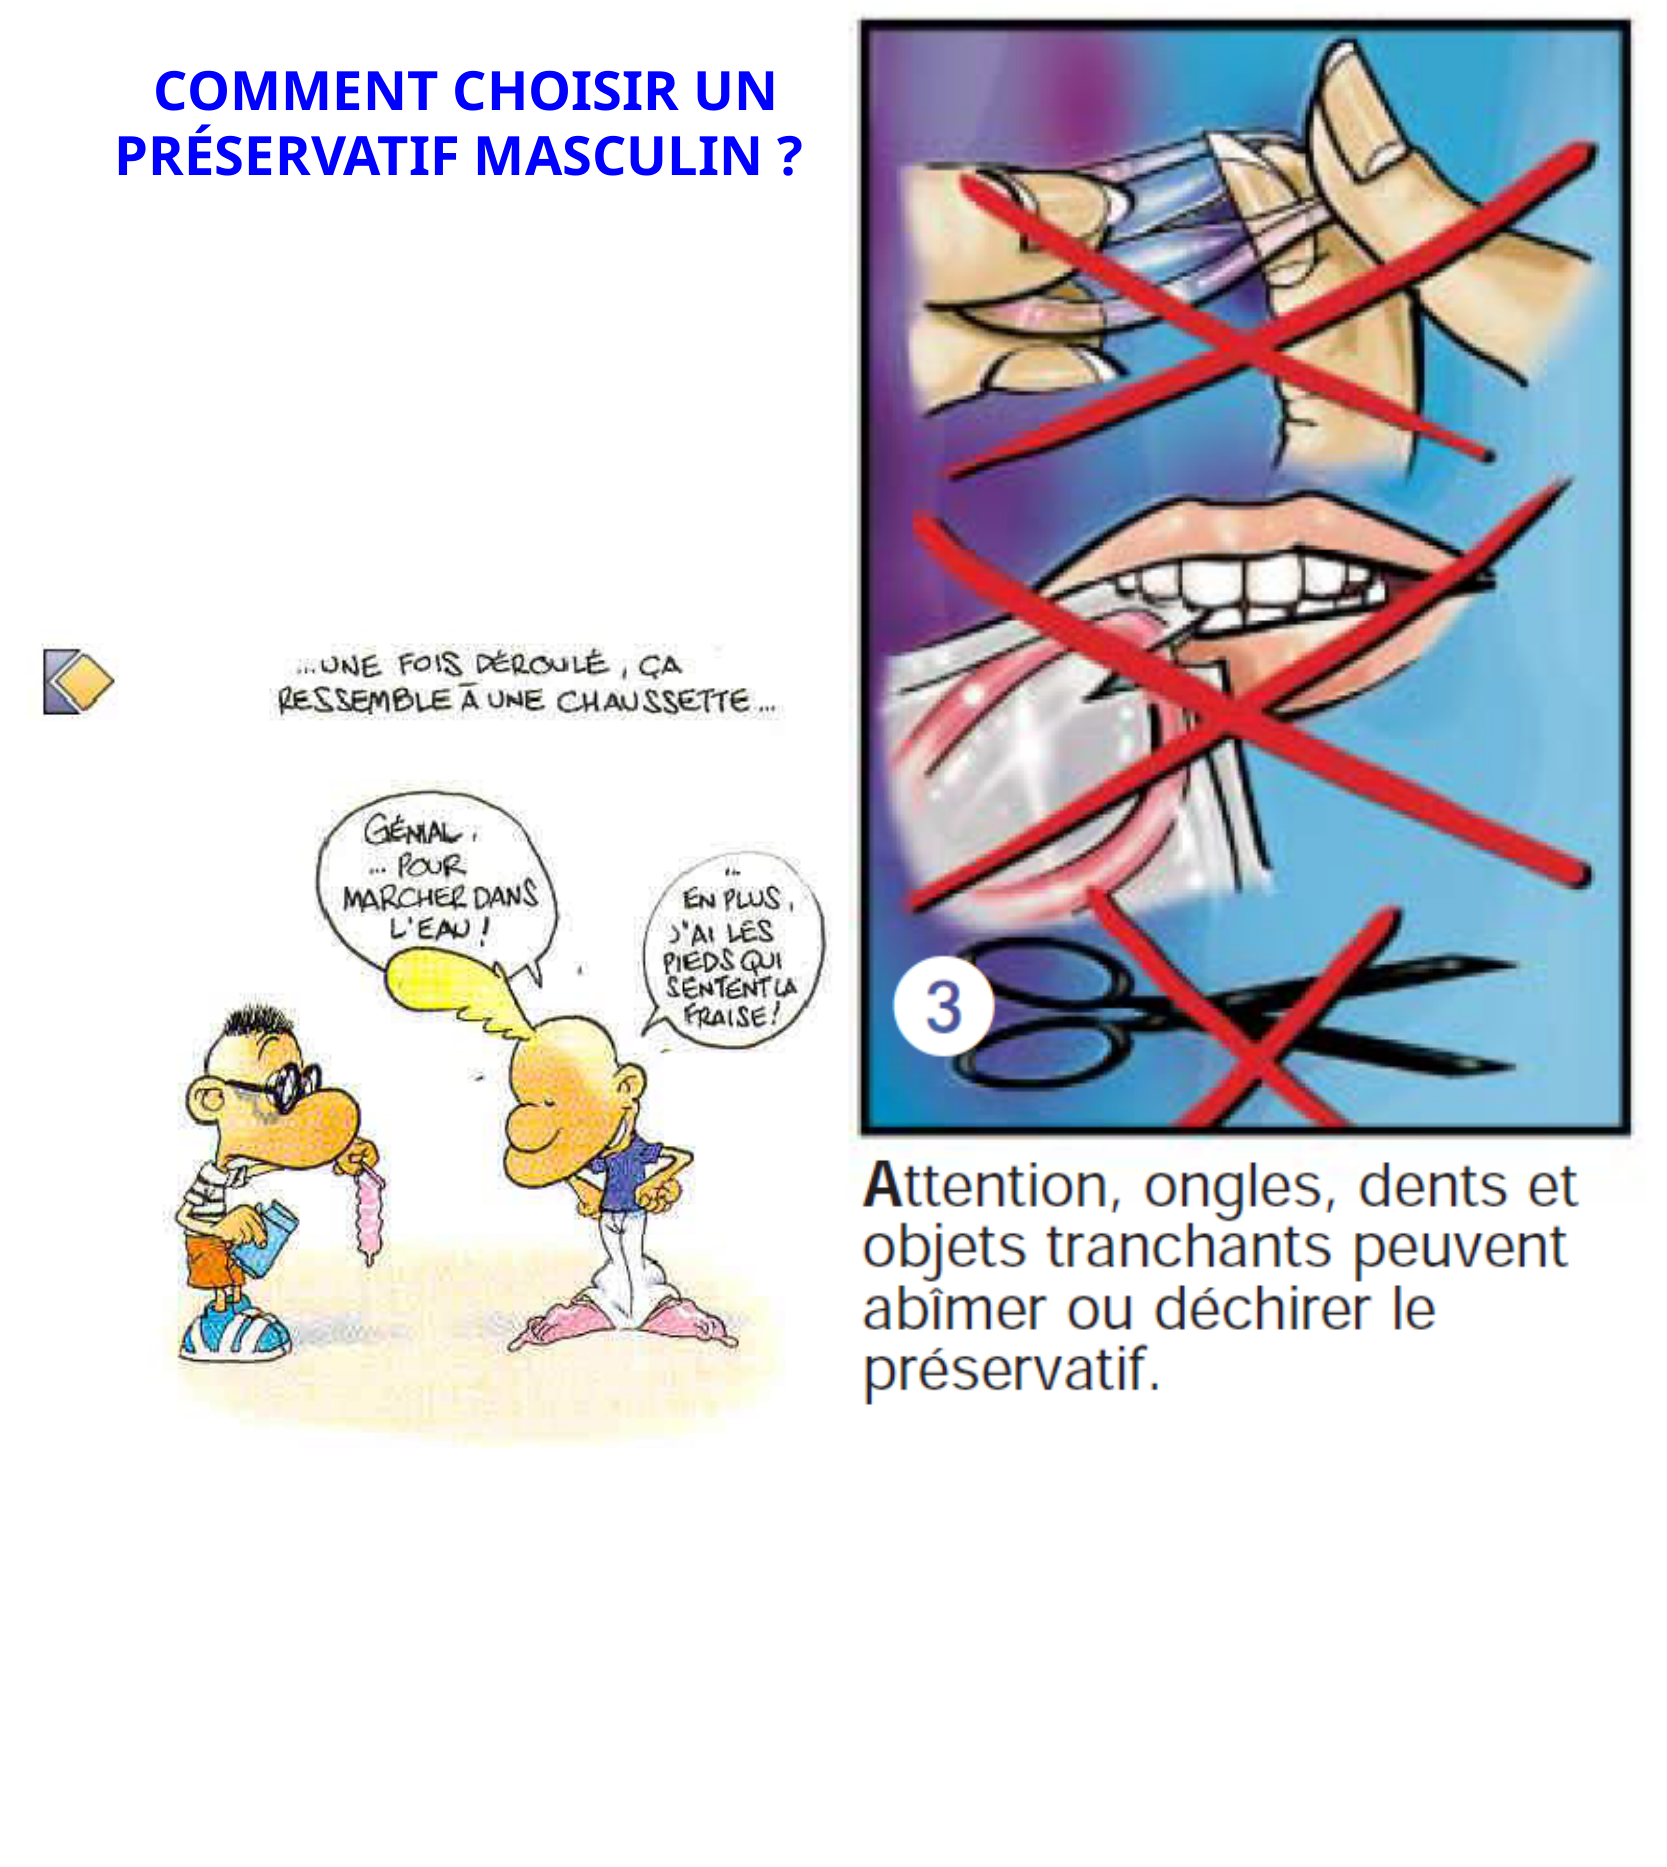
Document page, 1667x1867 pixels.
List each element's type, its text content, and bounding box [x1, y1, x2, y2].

picture [27, 4, 1646, 1476]
text_box COMMENT CHOISIR UN PRÉSERVATIF MASCULIN ? [0, 48, 934, 194]
